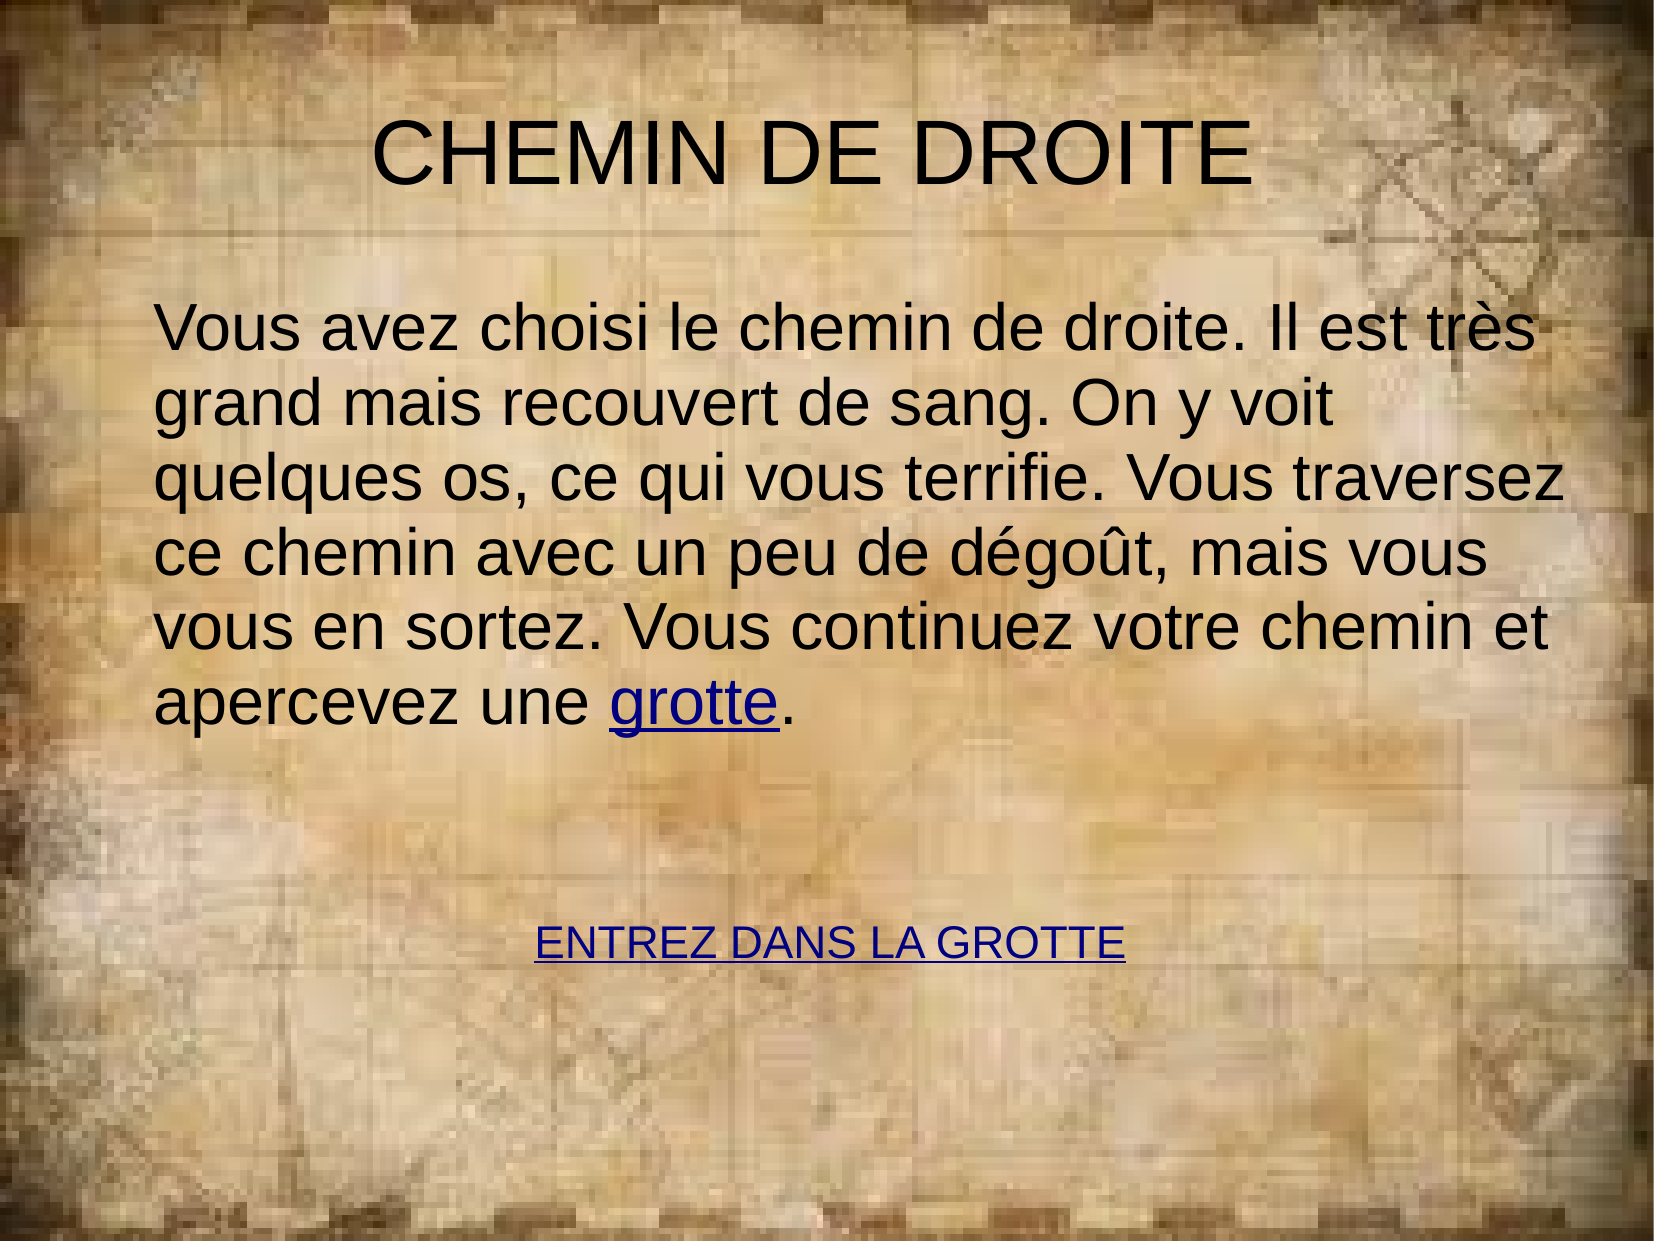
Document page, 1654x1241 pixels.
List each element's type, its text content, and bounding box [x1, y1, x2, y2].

title CHEMIN DE DROITE [82, 49, 1571, 257]
picture [0, 0, 1654, 1241]
text_box ENTREZ DANS LA GROTTE [519, 909, 1158, 976]
list Vous avez choisi le chemin de droite. Il est très grand mais recouvert de sang. On y voit quelques os, ce qui vous terrifie. Vous traversez ce chemin avec un peu de dégoût, mais vous vous en sortez. Vous continuez votre chemin et apercevez une grotte. [82, 290, 1571, 1010]
